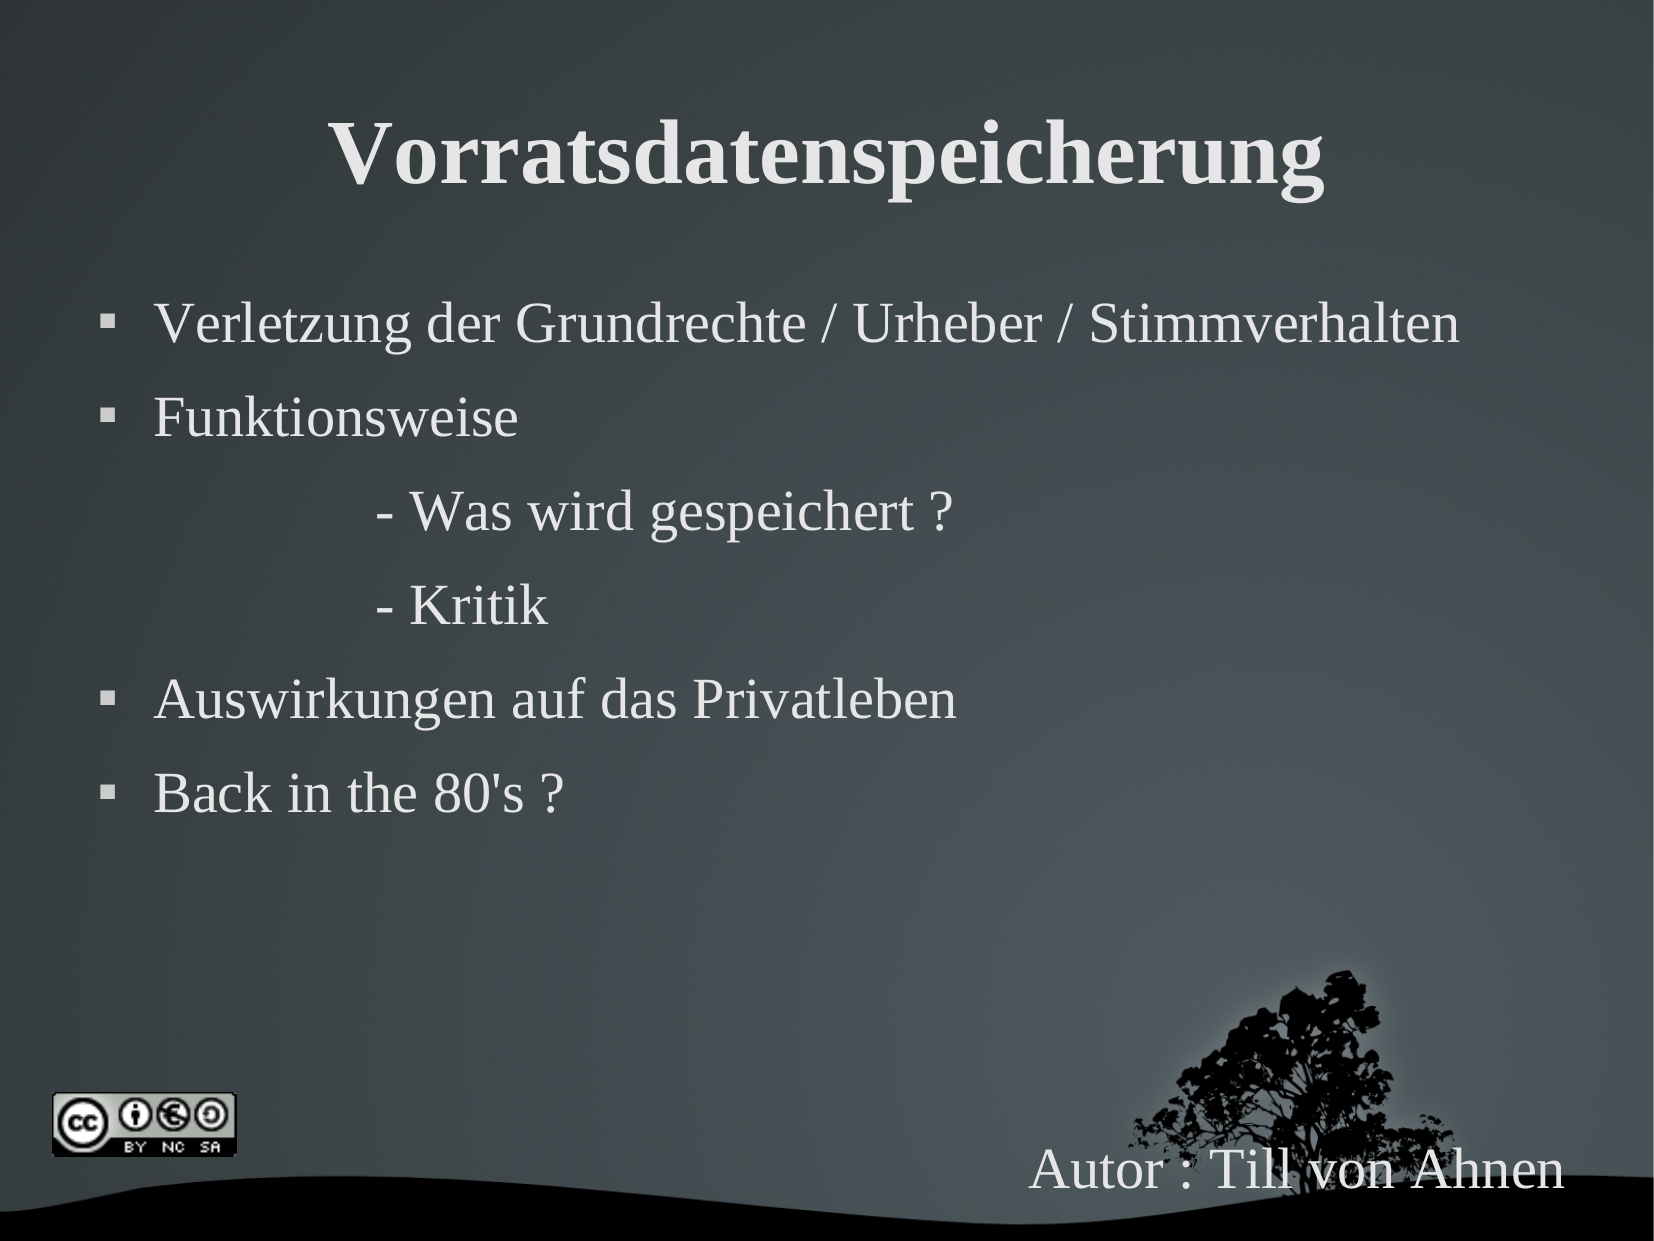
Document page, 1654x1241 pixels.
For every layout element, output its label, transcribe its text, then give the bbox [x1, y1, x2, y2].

title Vorratsdatenspeicherung [82, 49, 1571, 257]
list Verletzung der Grundrechte / Urheber / Stimmverhalten Funktionsweise - Was wird gespeichert ? - Kritik Auswirkungen auf das Privatleben Back in the 80's ? Autor : Till von Ahnen [82, 290, 1571, 1211]
picture [0, 0, 1654, 1241]
